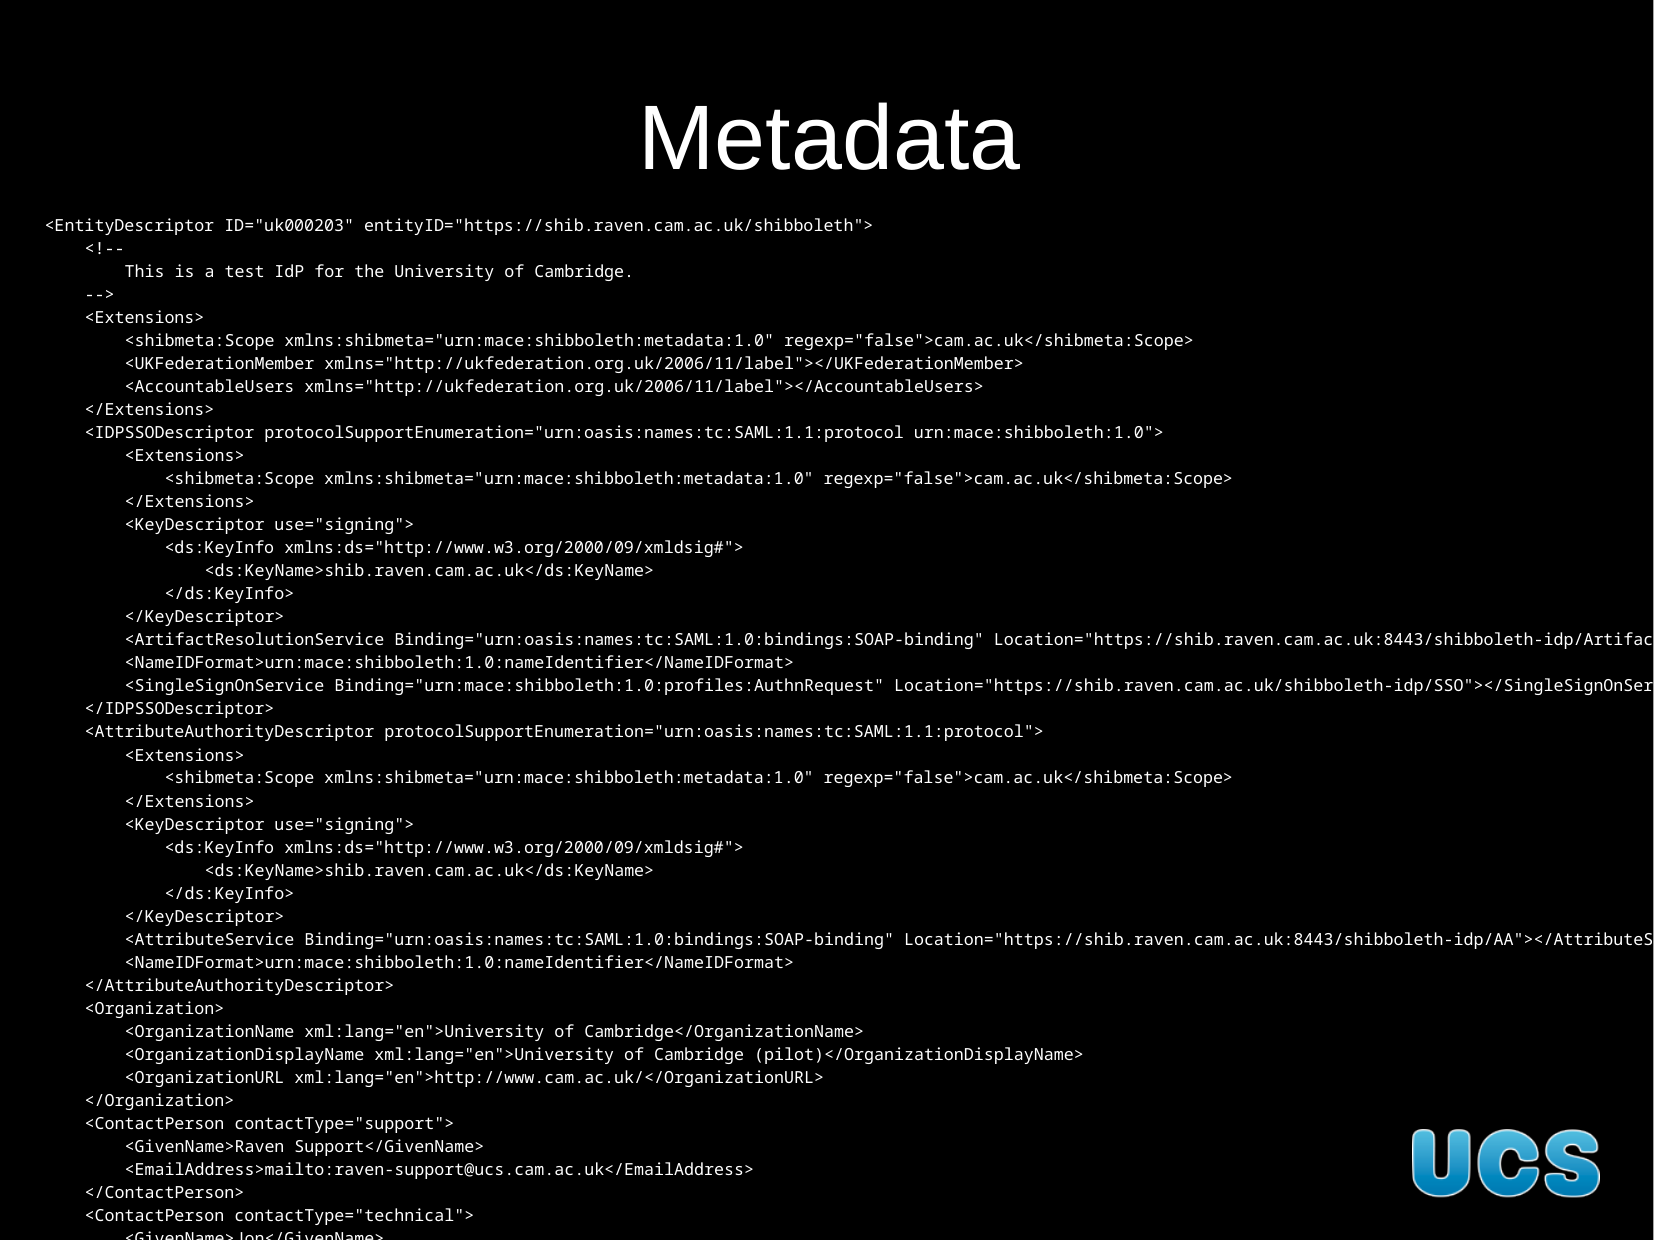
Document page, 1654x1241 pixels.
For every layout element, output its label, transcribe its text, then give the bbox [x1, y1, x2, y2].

title Metadata [123, 34, 1536, 213]
text_box <EntityDescriptor ID="uk000203" entityID="https://shib.raven.cam.ac.uk/shibboleth"> <!-- This is a test IdP for the University of Cambridge. --> <Extensions> <shibmeta:Scope xmlns:shibmeta="urn:mace:shibboleth:metadata:1.0" regexp="false">cam.ac.uk</shibmeta:Scope> <UKFederationMember xmlns="http://ukfederation.org.uk/2006/11/label"></UKFederationMember> <AccountableUsers xmlns="http://ukfederation.org.uk/2006/11/label"></AccountableUsers> </Extensions> <IDPSSODescriptor protocolSupportEnumeration="urn:oasis:names:tc:SAML:1.1:protocol urn:mace:shibboleth:1.0"> <Extensions> <shibmeta:Scope xmlns:shibmeta="urn:mace:shibboleth:metadata:1.0" regexp="false">cam.ac.uk</shibmeta:Scope> </Extensions> <KeyDescriptor use="signing"> <ds:KeyInfo xmlns:ds="http://www.w3.org/2000/09/xmldsig#"> <ds:KeyName>shib.raven.cam.ac.uk</ds:KeyName> </ds:KeyInfo> </KeyDescriptor> <ArtifactResolutionService Binding="urn:oasis:names:tc:SAML:1.0:bindings:SOAP-binding" Location="https://shib.raven.cam.ac.uk:8443/shibboleth-idp/Artifact" index="1"></ArtifactResolutionService> <NameIDFormat>urn:mace:shibboleth:1.0:nameIdentifier</NameIDFormat> <SingleSignOnService Binding="urn:mace:shibboleth:1.0:profiles:AuthnRequest" Location="https://shib.raven.cam.ac.uk/shibboleth-idp/SSO"></SingleSignOnService> </IDPSSODescriptor> <AttributeAuthorityDescriptor protocolSupportEnumeration="urn:oasis:names:tc:SAML:1.1:protocol"> <Extensions> <shibmeta:Scope xmlns:shibmeta="urn:mace:shibboleth:metadata:1.0" regexp="false">cam.ac.uk</shibmeta:Scope> </Extensions> <KeyDescriptor use="signing"> <ds:KeyInfo xmlns:ds="http://www.w3.org/2000/09/xmldsig#"> <ds:KeyName>shib.raven.cam.ac.uk</ds:KeyName> </ds:KeyInfo> </KeyDescriptor> <AttributeService Binding="urn:oasis:names:tc:SAML:1.0:bindings:SOAP-binding" Location="https://shib.raven.cam.ac.uk:8443/shibboleth-idp/AA"></AttributeService> <NameIDFormat>urn:mace:shibboleth:1.0:nameIdentifier</NameIDFormat> </AttributeAuthorityDescriptor> <Organization> <OrganizationName xml:lang="en">University of Cambridge</OrganizationName> <OrganizationDisplayName xml:lang="en">University of Cambridge (pilot)</OrganizationDisplayName> <OrganizationURL xml:lang="en">http://www.cam.ac.uk/</OrganizationURL> </Organization> <ContactPerson contactType="support"> <GivenName>Raven Support</GivenName> <EmailAddress>mailto:raven-support@ucs.cam.ac.uk</EmailAddress> </ContactPerson> <ContactPerson contactType="technical"> <GivenName>Jon</GivenName> <SurName>Warbrick</SurName> <EmailAddress>mailto:jw35@cam.ac.uk</EmailAddress> </ContactPerson> <ContactPerson contactType="administrative"> <GivenName>Jon</GivenName> <SurName>Warbrick</SurName> <EmailAddress>mailto:jw35@cam.ac.uk</EmailAddress> </ContactPerson> </EntityDescriptor> [44, 213, 1654, 1241]
